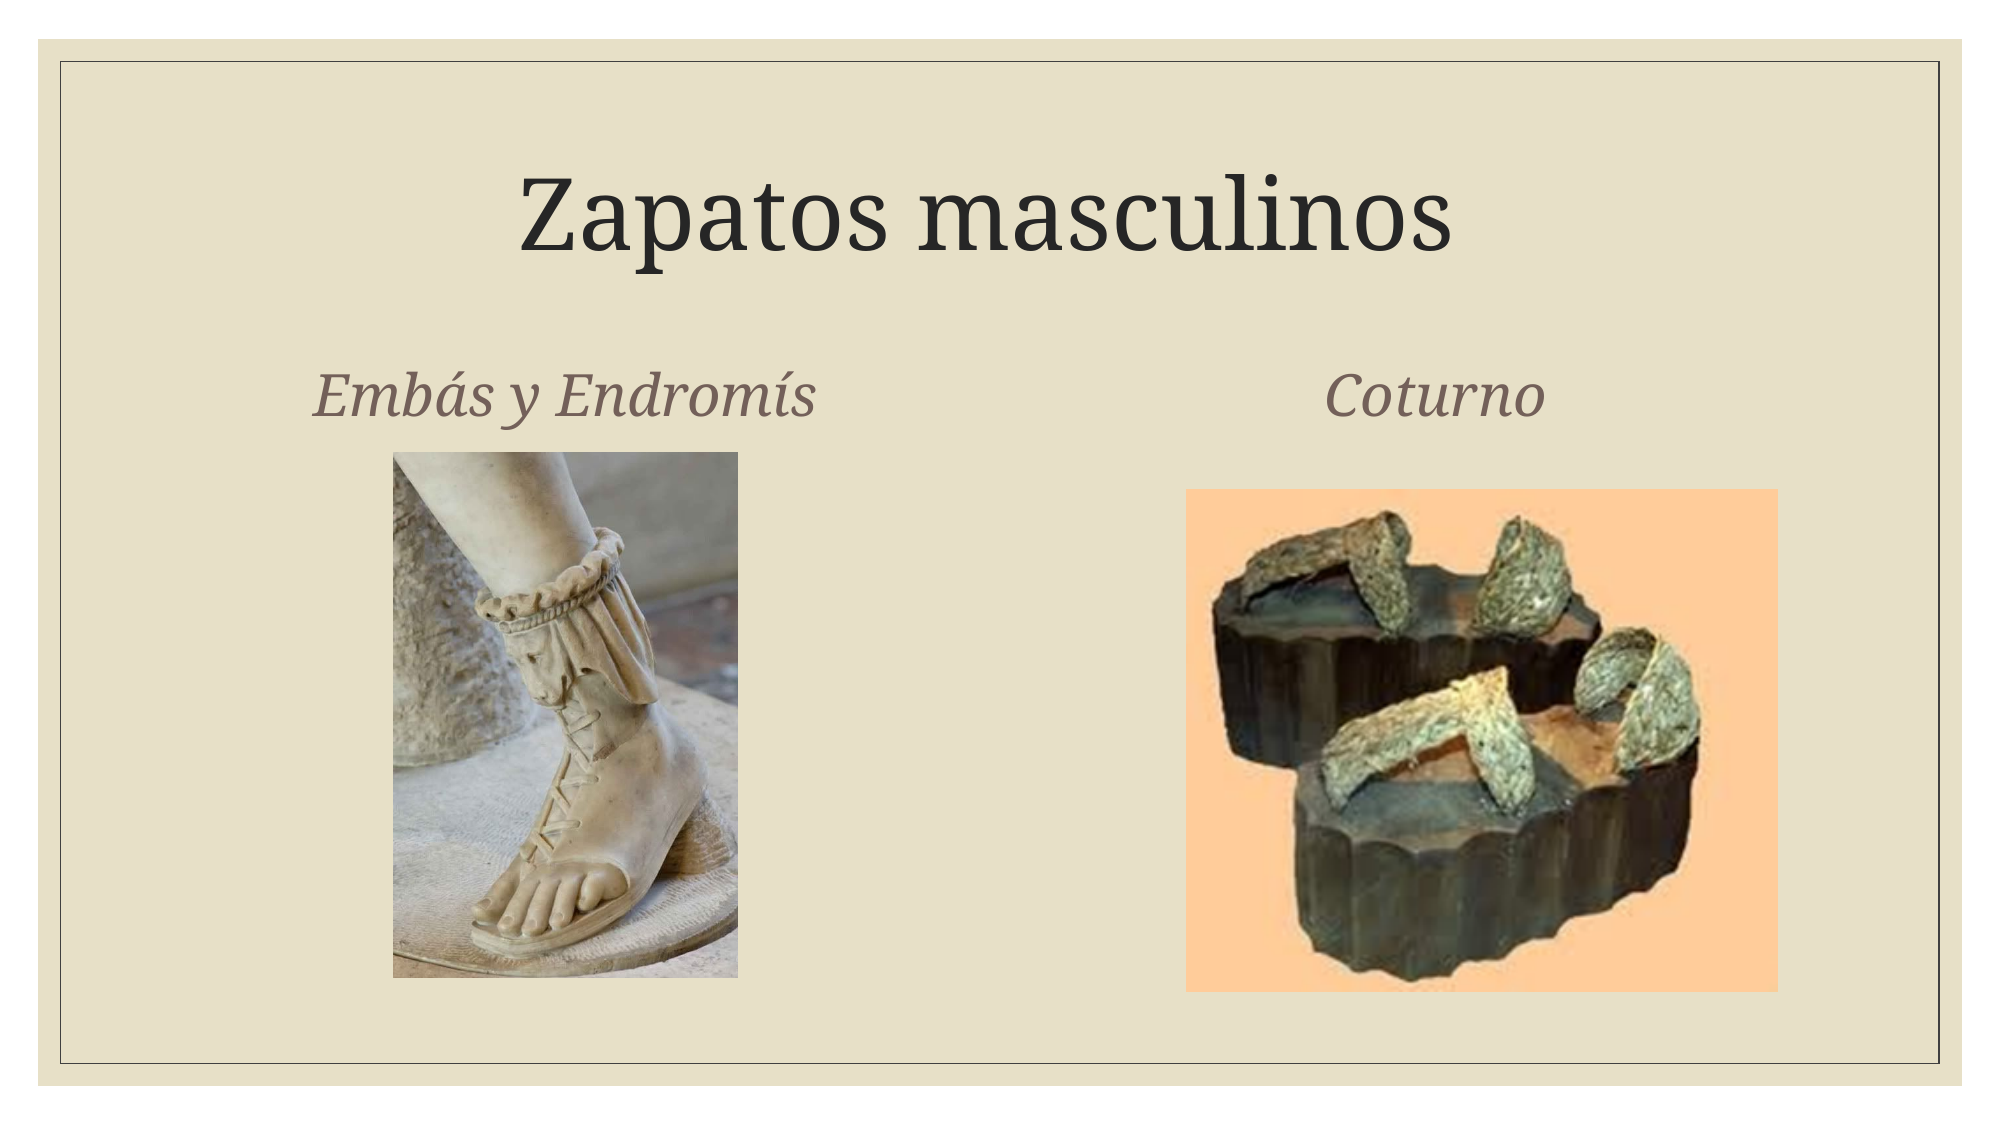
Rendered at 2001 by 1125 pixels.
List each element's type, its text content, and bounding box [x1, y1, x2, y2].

list Coturno [1045, 340, 1826, 446]
list Embás y Endromís [175, 340, 956, 446]
title Zapatos masculinos [174, 105, 1825, 331]
picture [1186, 489, 1778, 992]
picture [393, 452, 738, 978]
